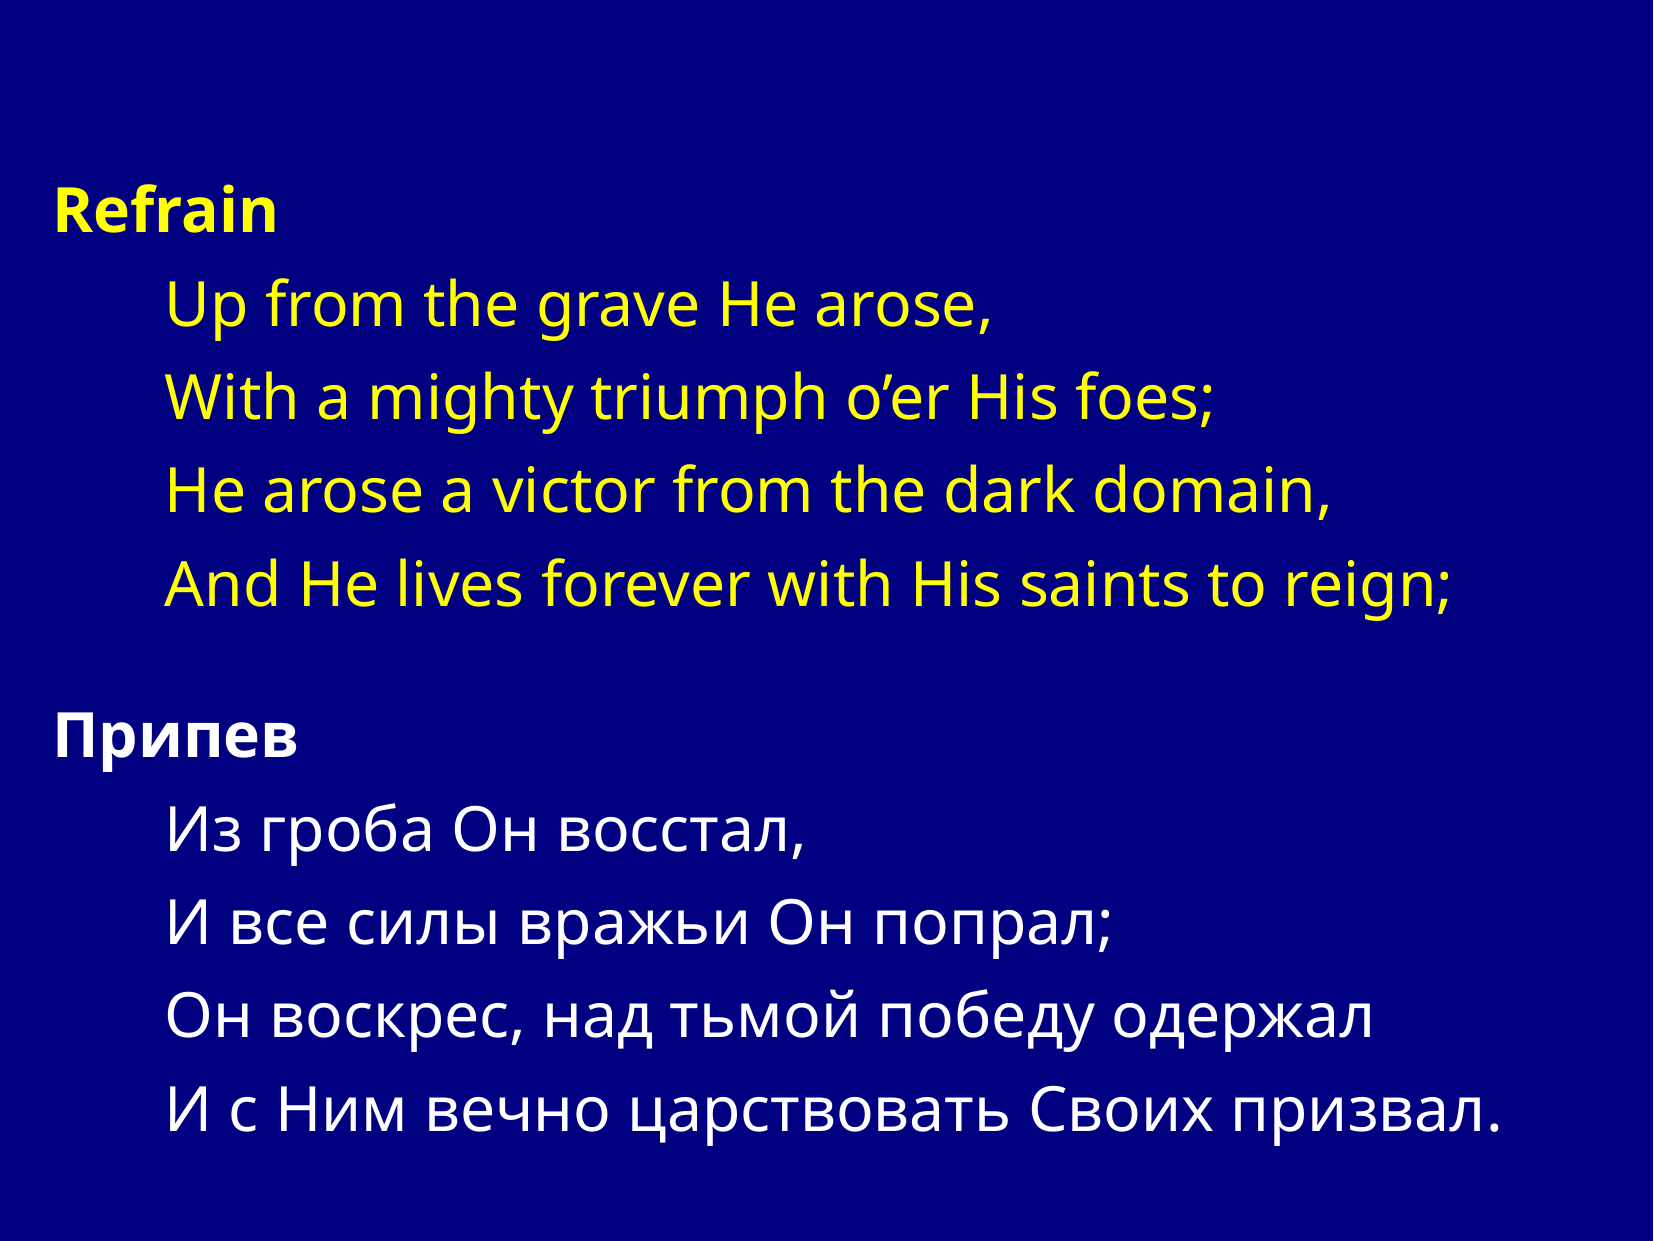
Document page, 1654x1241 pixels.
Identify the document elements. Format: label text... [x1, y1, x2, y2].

text_box Refrain Up from the grave He arose, With a mighty triumph o’er His foes; He arose a victor from the dark domain, And He lives forever with His saints to reign; [37, 150, 1651, 638]
text_box Припев Из гроба Он восстал, И все силы вражьи Он попрал; Он воскрес, над тьмой победу одержал И с Ним вечно царствовать Своих призвал. [37, 675, 1651, 1163]
